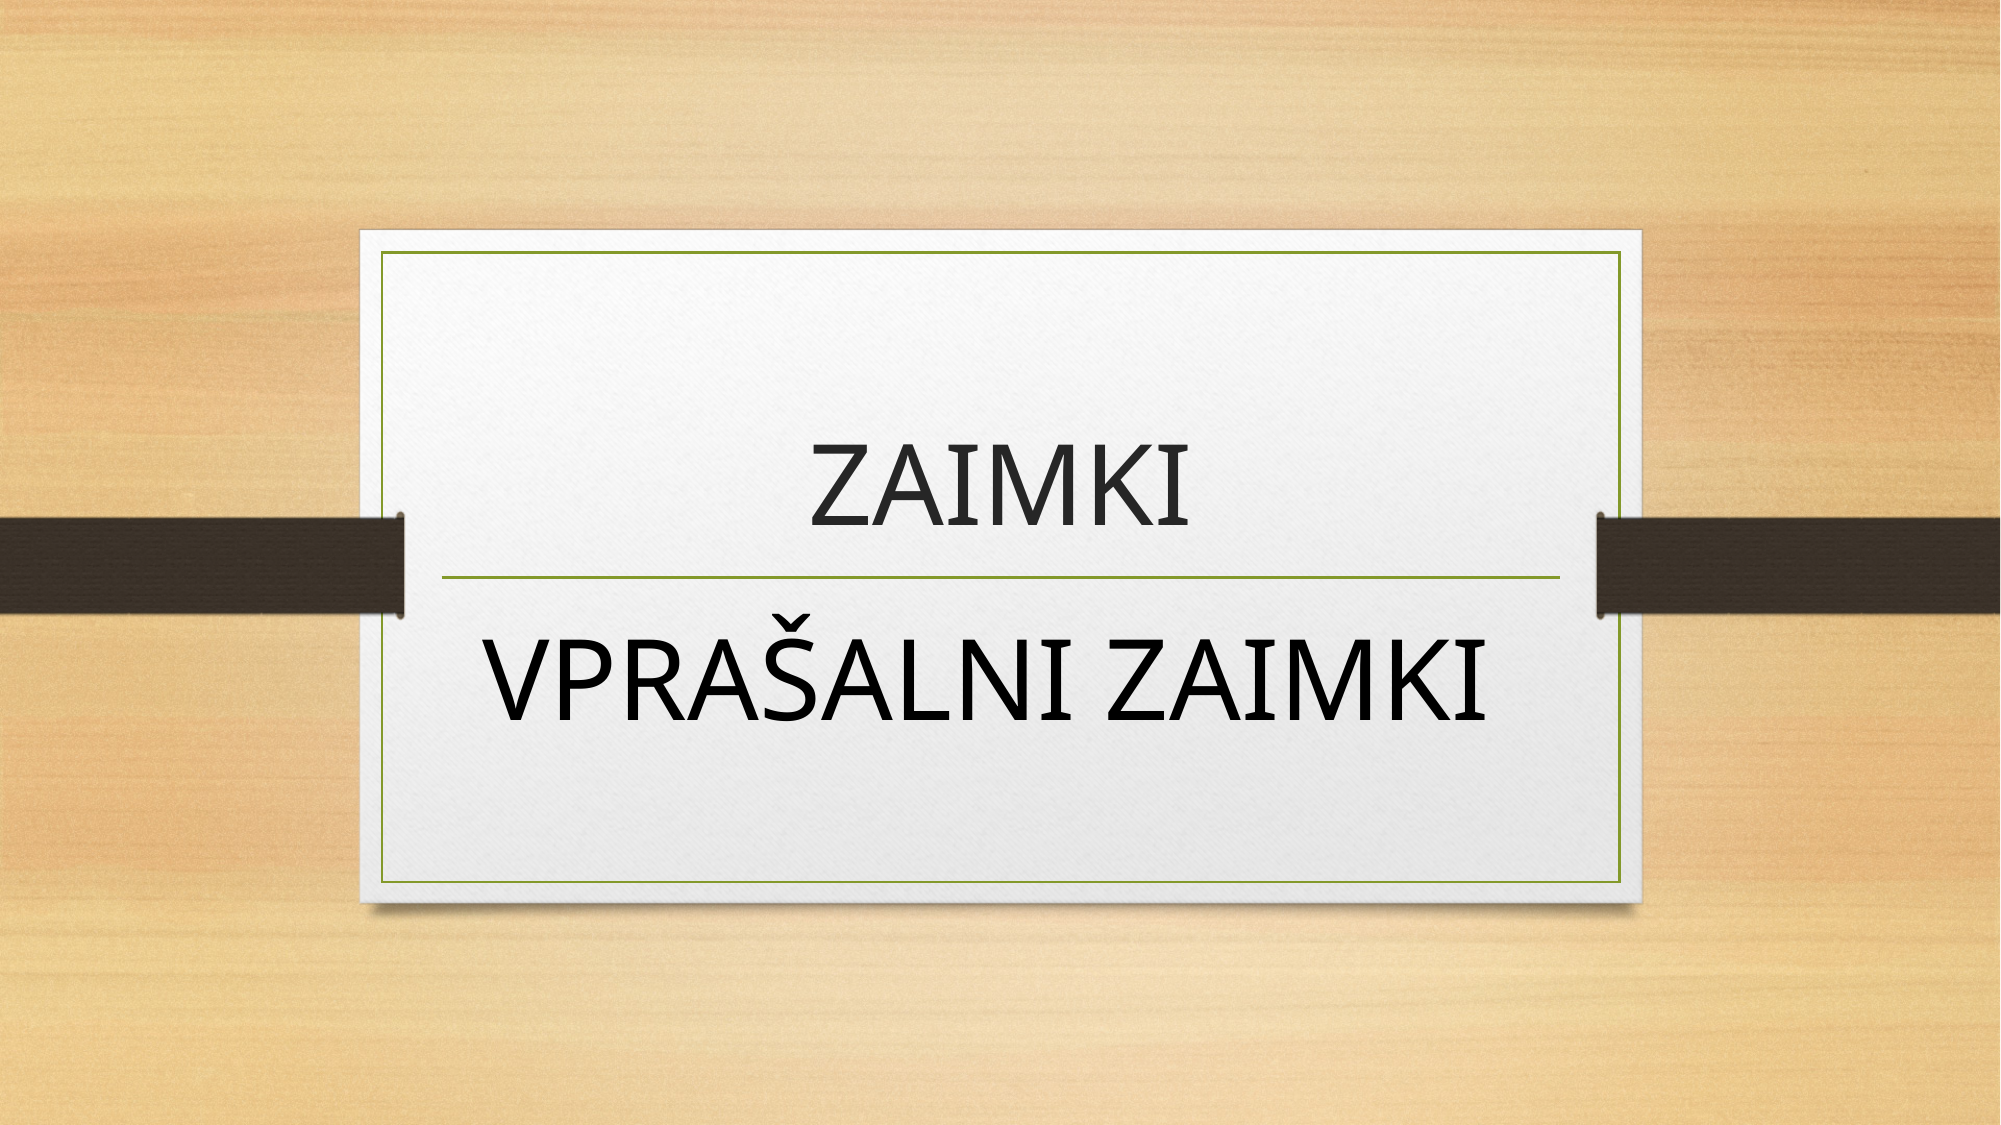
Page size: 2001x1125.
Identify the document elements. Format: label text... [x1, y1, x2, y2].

title ZAIMKI [441, 306, 1560, 556]
subtitle VPRAŠALNI ZAIMKI [441, 600, 1560, 817]
